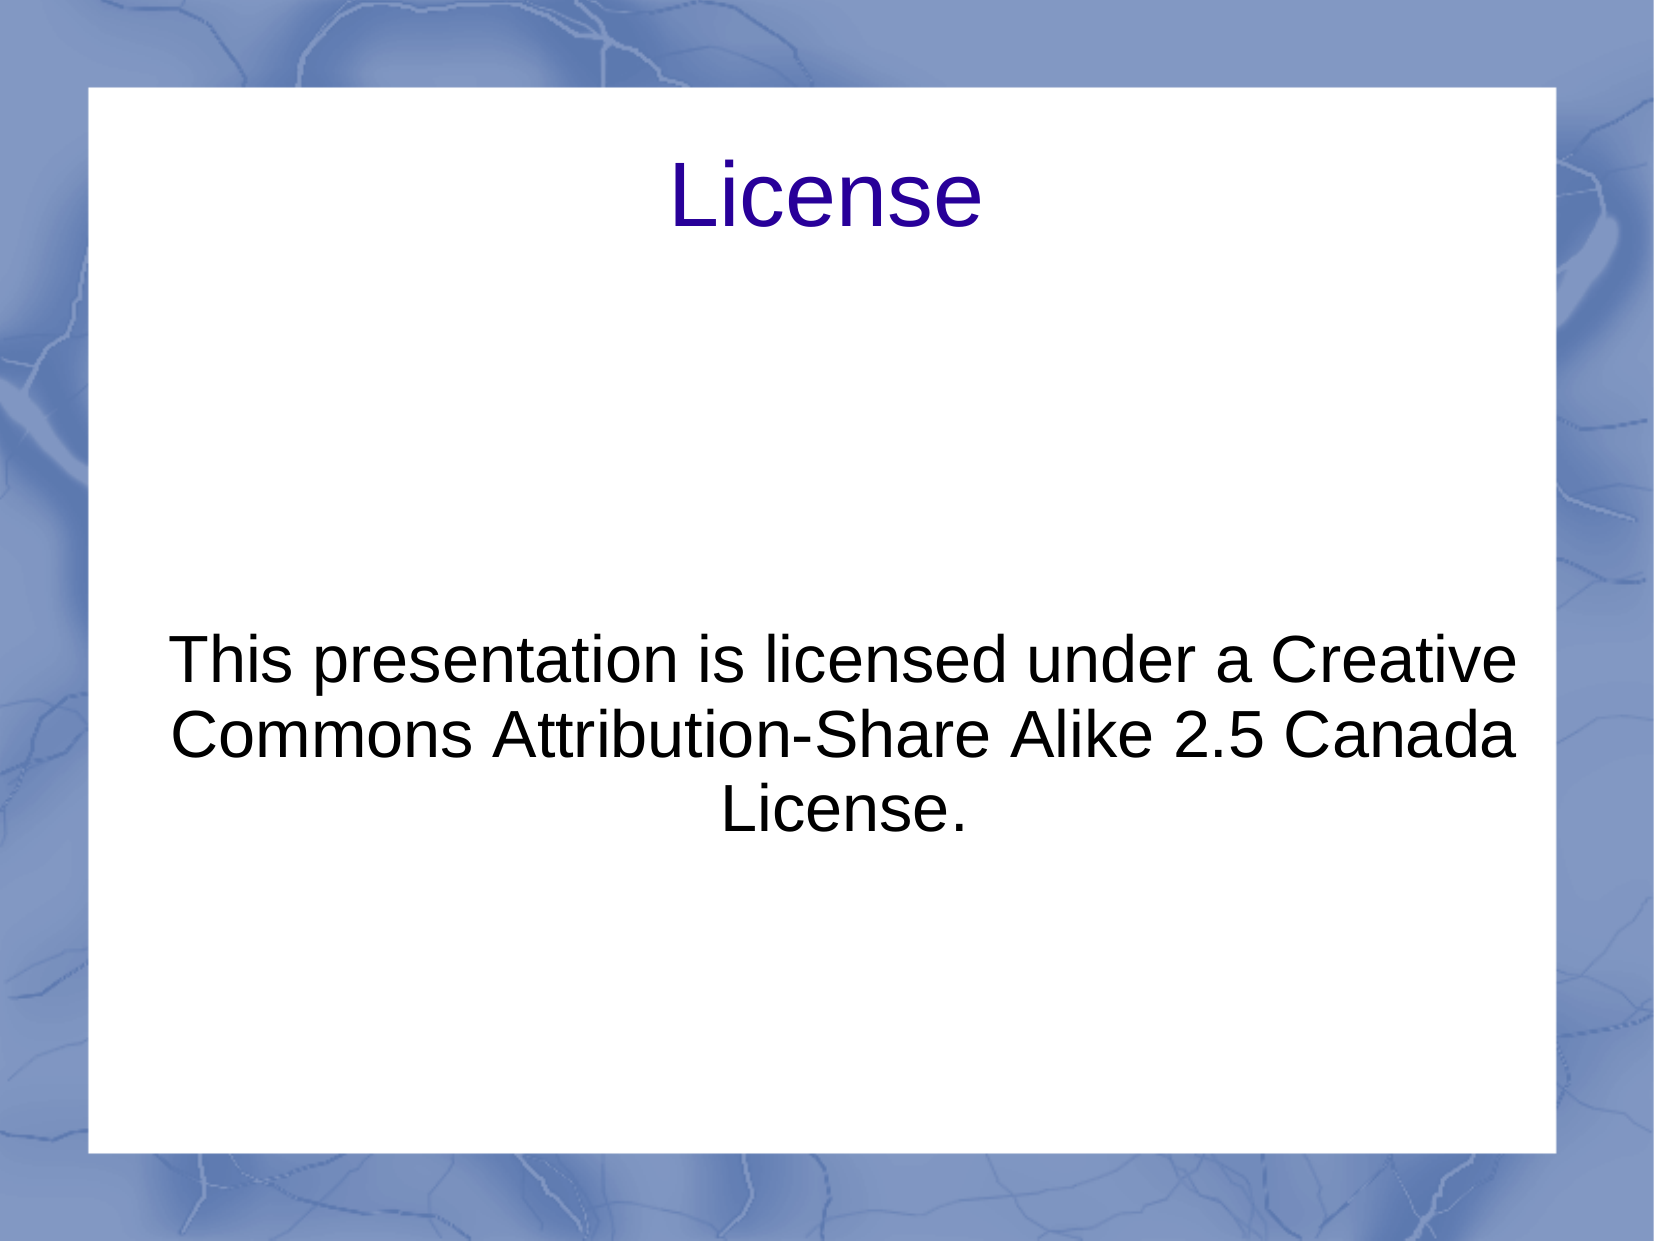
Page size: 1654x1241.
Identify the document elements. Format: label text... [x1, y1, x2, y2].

title License [118, 90, 1536, 298]
picture [0, 0, 1654, 1241]
subtitle This presentation is licensed under a Creative Commons Attribution-Share Alike 2.5 Canada License. [118, 332, 1571, 1136]
